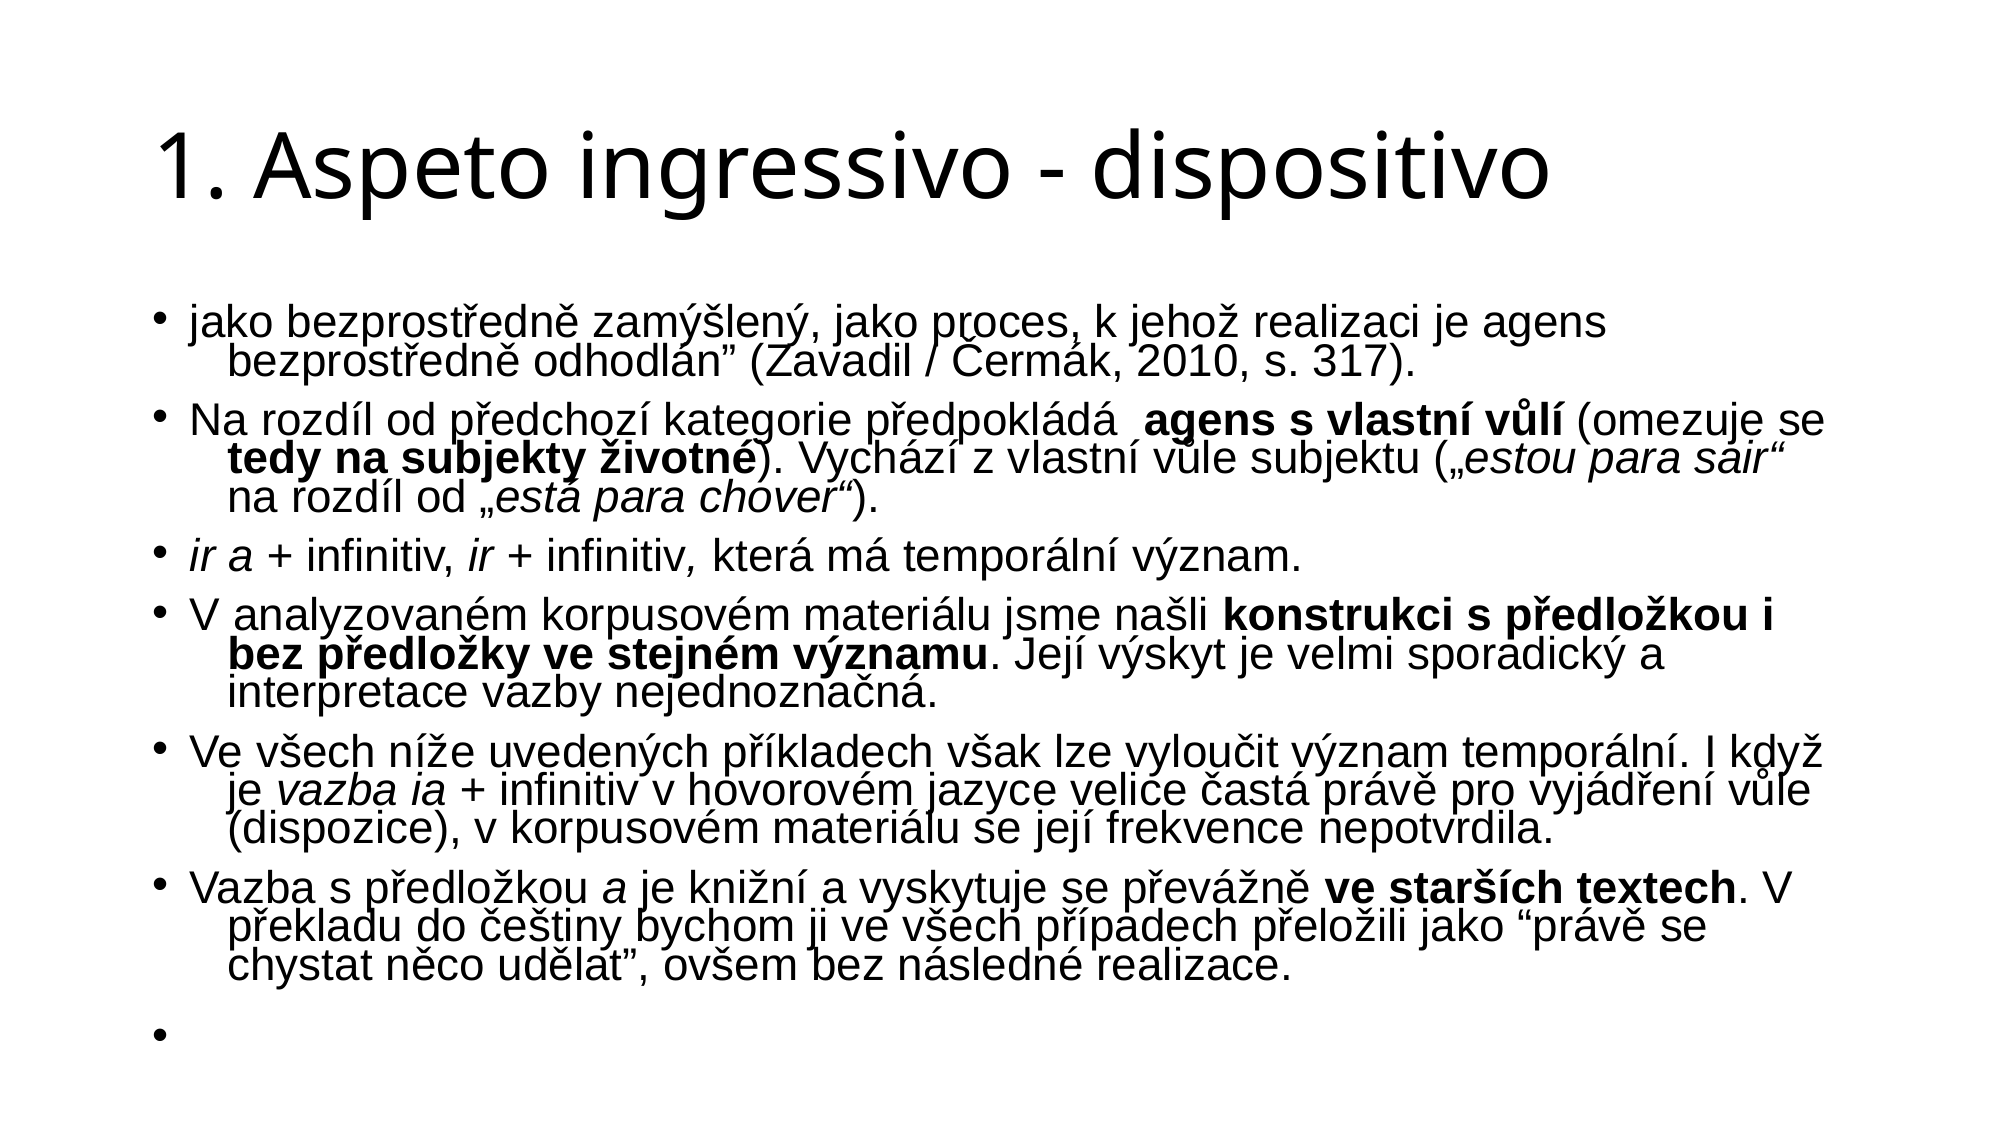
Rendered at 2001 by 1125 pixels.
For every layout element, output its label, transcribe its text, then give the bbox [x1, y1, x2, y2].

list jako bezprostředně zamýšlený, jako proces, k jehož realizaci je agens bezprostředně odhodlán” (Zavadil / Čermák, 2010, s. 317). Na rozdíl od předchozí kategorie předpokládá agens s vlastní vůlí (omezuje se tedy na subjekty životné). Vychází z vlastní vůle subjektu („estou para sair“ na rozdíl od „está para chover“). ir a + infinitiv, ir + infinitiv, která má temporální význam. V analyzovaném korpusovém materiálu jsme našli konstrukci s předložkou i bez předložky ve stejném významu. Její výskyt je velmi sporadický a interpretace vazby nejednoznačná. Ve všech níže uvedených příkladech však lze vyloučit význam temporální. I když je vazba ia + infinitiv v hovorovém jazyce velice častá právě pro vyjádření vůle (dispozice), v korpusovém materiálu se její frekvence nepotvrdila. Vazba s předložkou a je knižní a vyskytuje se převážně ve starších textech. V překladu do češtiny bychom ji ve všech případech přeložili jako “právě se chystat něco udělat”, ovšem bez následné realizace. [137, 299, 1863, 1014]
title 1. Aspeto ingressivo - dispositivo [137, 59, 1863, 278]
